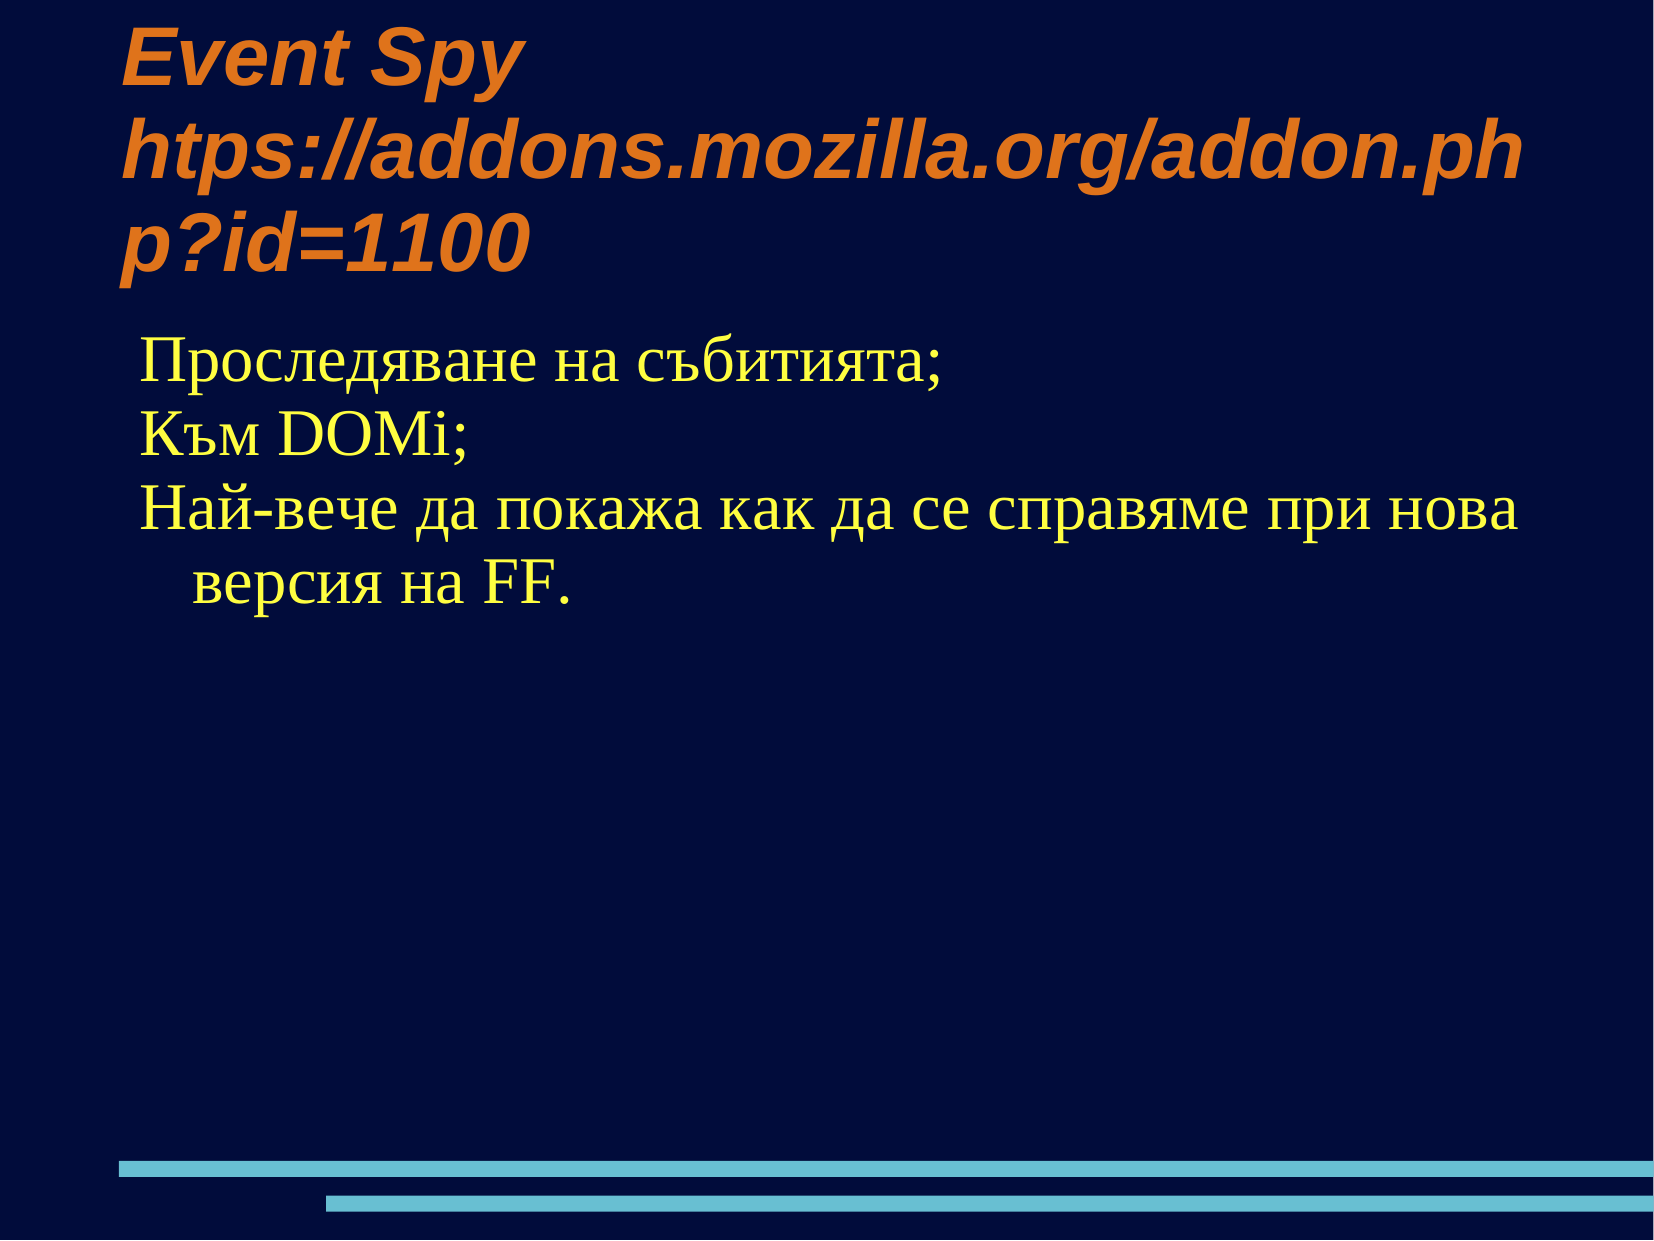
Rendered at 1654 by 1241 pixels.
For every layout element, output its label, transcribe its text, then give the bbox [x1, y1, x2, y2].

title Event Spy htps://addons.mozilla.org/addon.php?id=1100 [121, 0, 1534, 322]
list Проследяване на събитията; Към DOMi; Най-вече да покажа как да се справяме при нова версия на FF. [121, 322, 1561, 1133]
